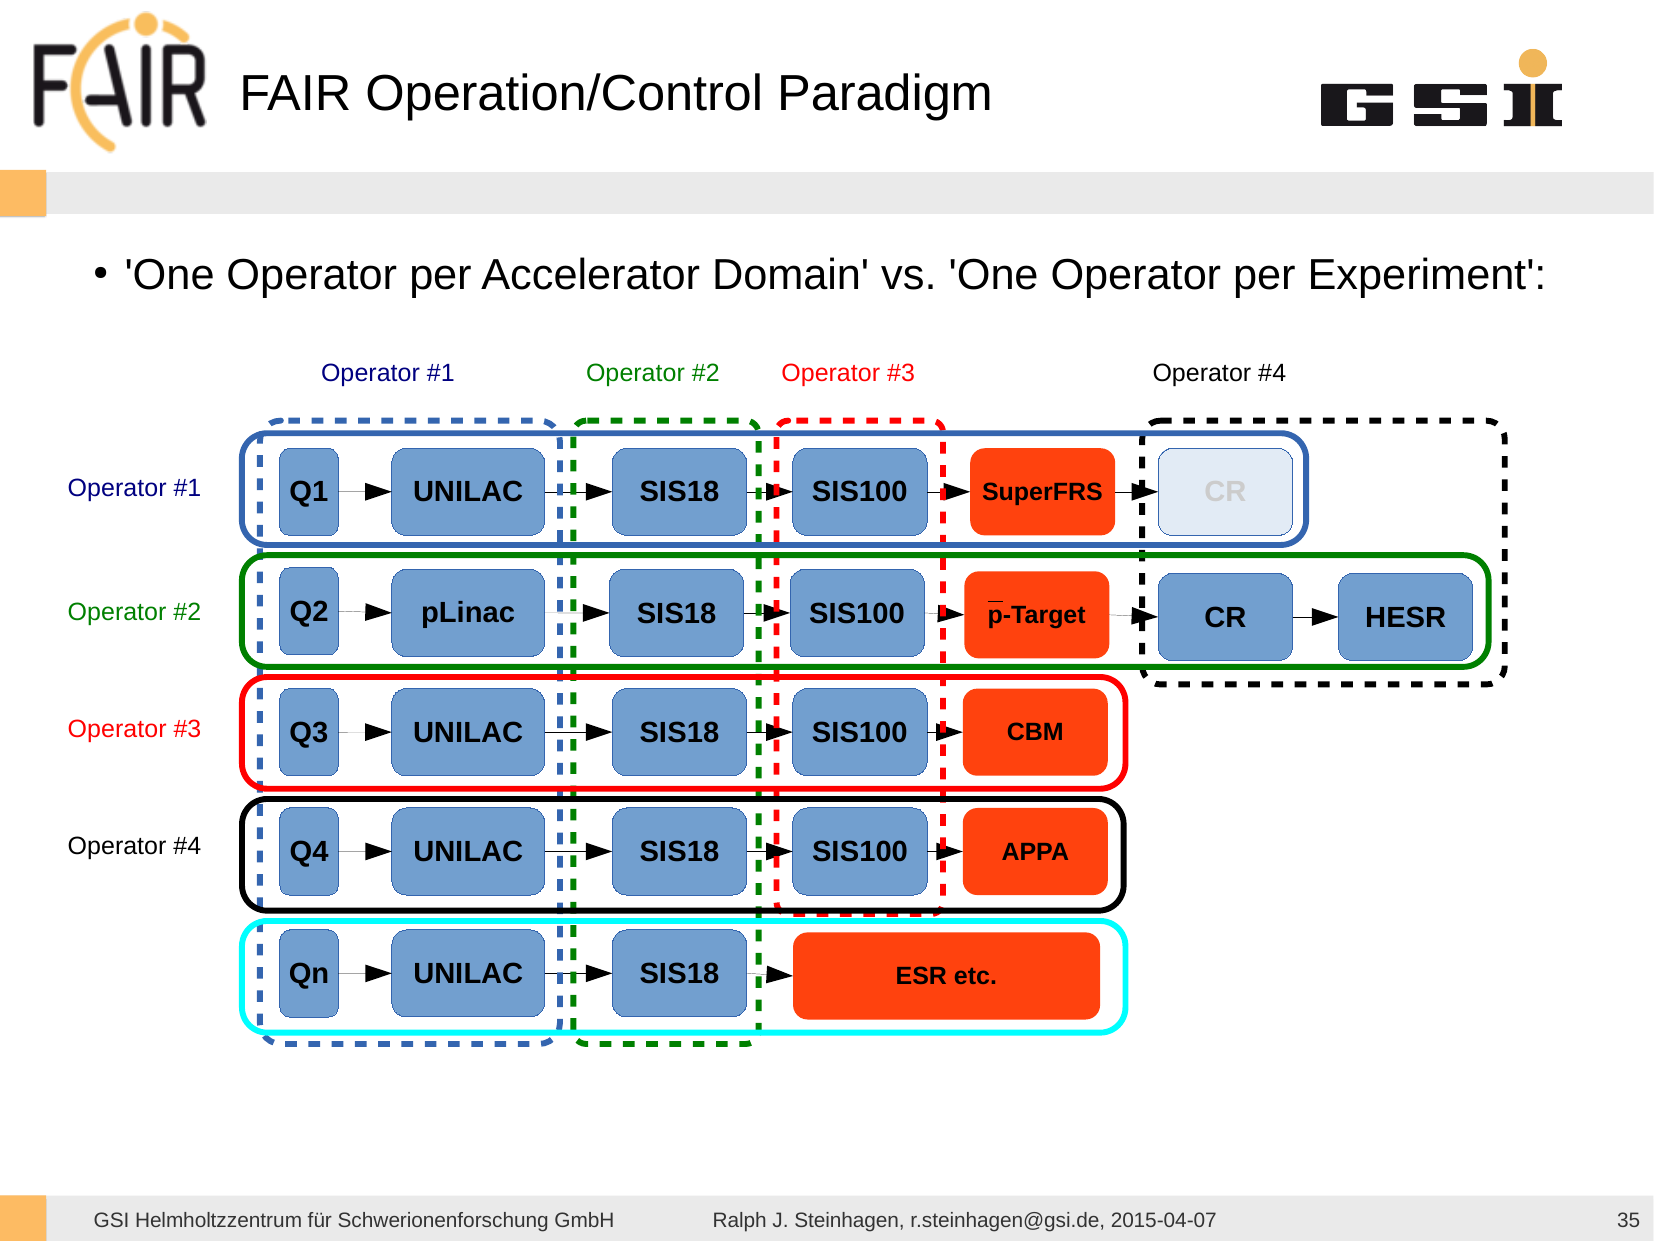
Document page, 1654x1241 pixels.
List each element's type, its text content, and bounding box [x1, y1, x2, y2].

text_box Operator #1 [306, 351, 487, 399]
text_box Operator #4 [53, 824, 234, 872]
text_box Operator #3 [766, 351, 948, 399]
text_box SIS18 [612, 688, 747, 776]
text_box SuperFRS [970, 448, 1116, 536]
text_box ESR etc. [793, 932, 1101, 1020]
text_box Operator #2 [52, 589, 234, 638]
text_box CBM [962, 688, 1108, 776]
text_box SIS18 [609, 569, 744, 657]
text_box SIS100 [790, 569, 925, 657]
text_box UNILAC [391, 688, 545, 776]
text_box SIS18 [612, 807, 747, 896]
text_box UNILAC [391, 929, 545, 1017]
text_box Q3 [279, 688, 339, 776]
text_box [1158, 448, 1293, 536]
text_box CR [1158, 573, 1293, 661]
text_box Operator #3 [52, 707, 234, 755]
text_box pLinac [391, 569, 545, 657]
text_box Operator #2 [571, 351, 752, 399]
text_box UNILAC [391, 807, 545, 896]
text_box APPA [962, 807, 1108, 896]
title FAIR Operation/Control Paradigm [239, 23, 1223, 162]
text_box p-Target [964, 571, 1110, 659]
text_box Q2 [279, 567, 339, 655]
picture [1319, 46, 1564, 129]
text_box HESR [1338, 573, 1473, 661]
picture [33, 10, 207, 155]
text_box Operator #4 [1137, 351, 1319, 399]
text_box Qn [279, 929, 339, 1018]
text_box SIS18 [612, 929, 747, 1017]
text_box SIS100 [792, 688, 928, 776]
text_box SIS18 [612, 448, 747, 536]
text_box Q4 [279, 807, 339, 896]
text_box SIS100 [792, 448, 928, 536]
text_box SIS100 [792, 807, 928, 896]
text_box Q1 [279, 448, 339, 536]
text_box Operator #1 [52, 466, 234, 514]
list 'One Operator per Accelerator Domain' vs. 'One Operator per Experiment': [82, 249, 1571, 345]
text_box UNILAC [391, 448, 545, 536]
